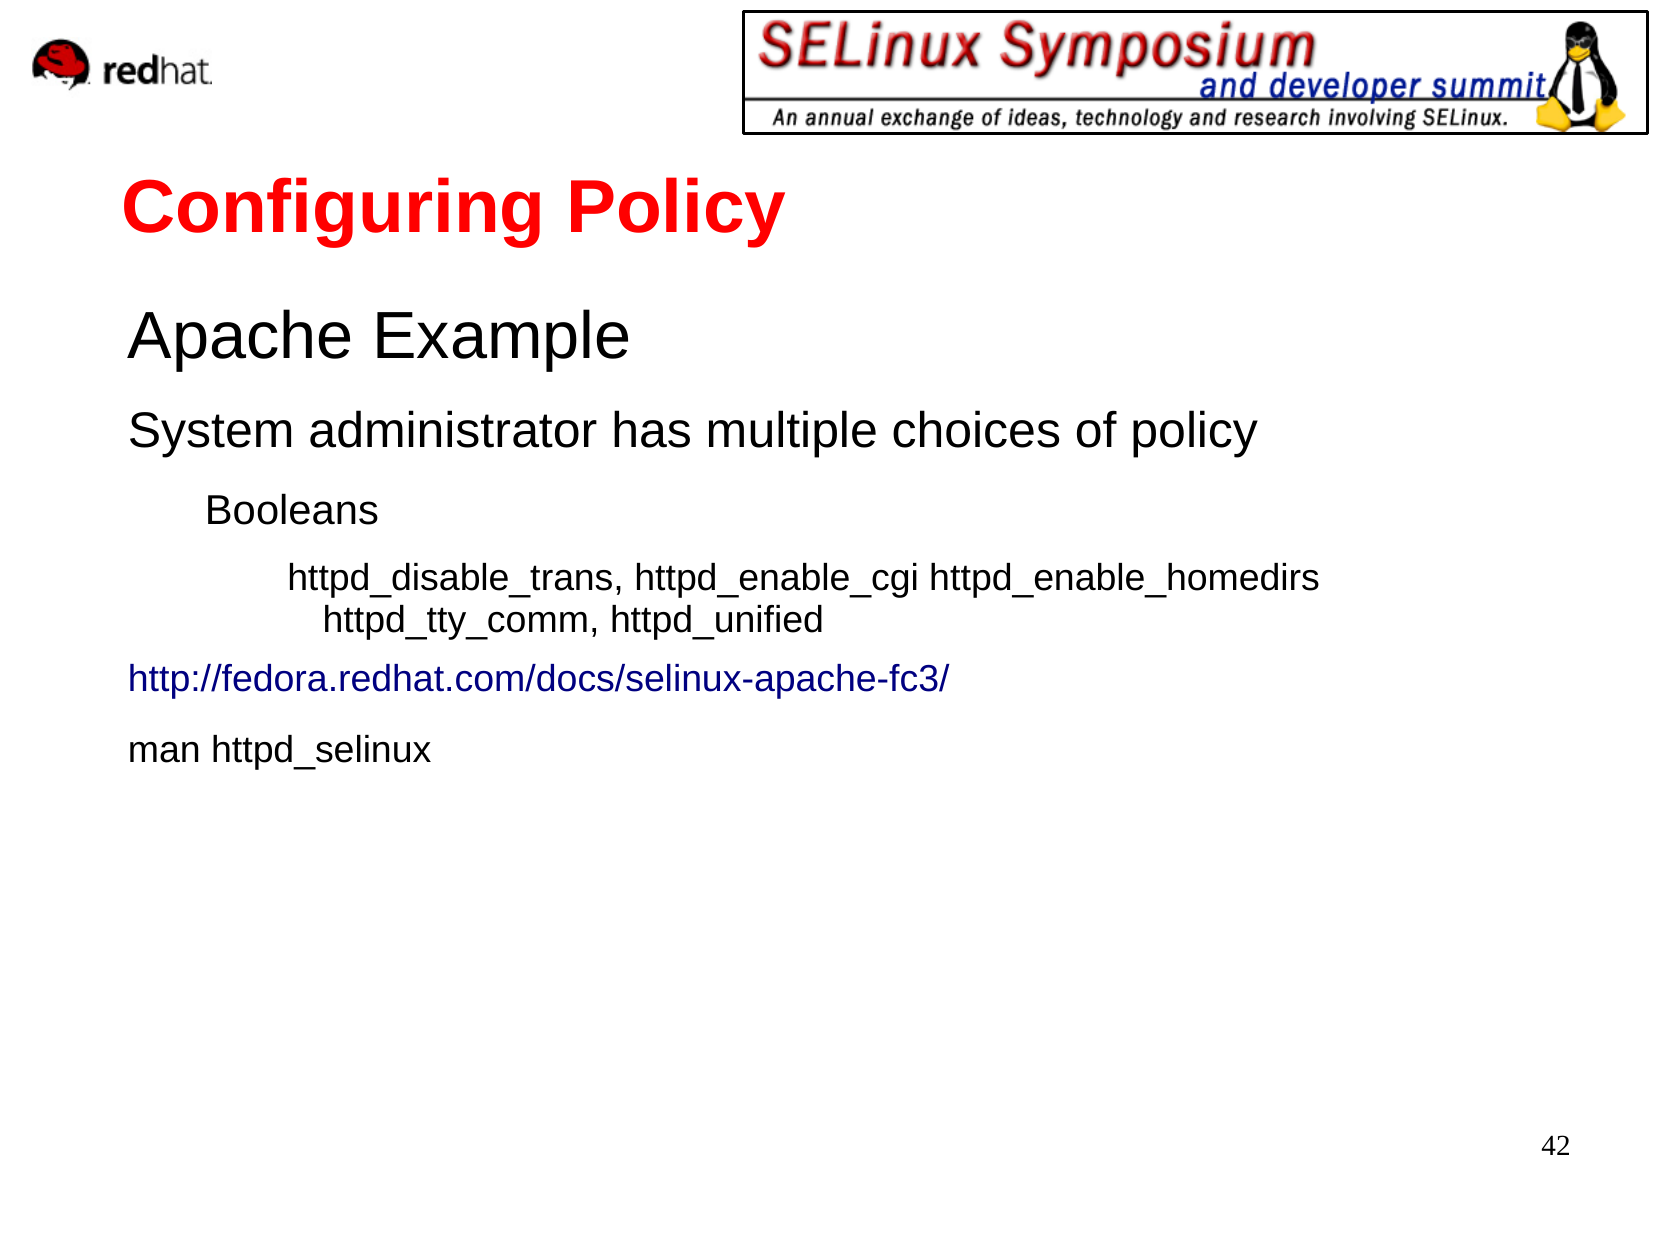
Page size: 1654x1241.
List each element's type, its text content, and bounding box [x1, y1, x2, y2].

title Configuring Policy [121, 102, 1534, 298]
list Apache Example System administrator has multiple choices of policy Booleans httpd_disable_trans, httpd_enable_cgi httpd_enable_homedirs httpd_tty_comm, httpd_unified http://fedora.redhat.com/docs/selinux-apache-fc3/ man httpd_selinux [110, 298, 1602, 1172]
picture [31, 37, 212, 98]
picture [745, 13, 1646, 132]
